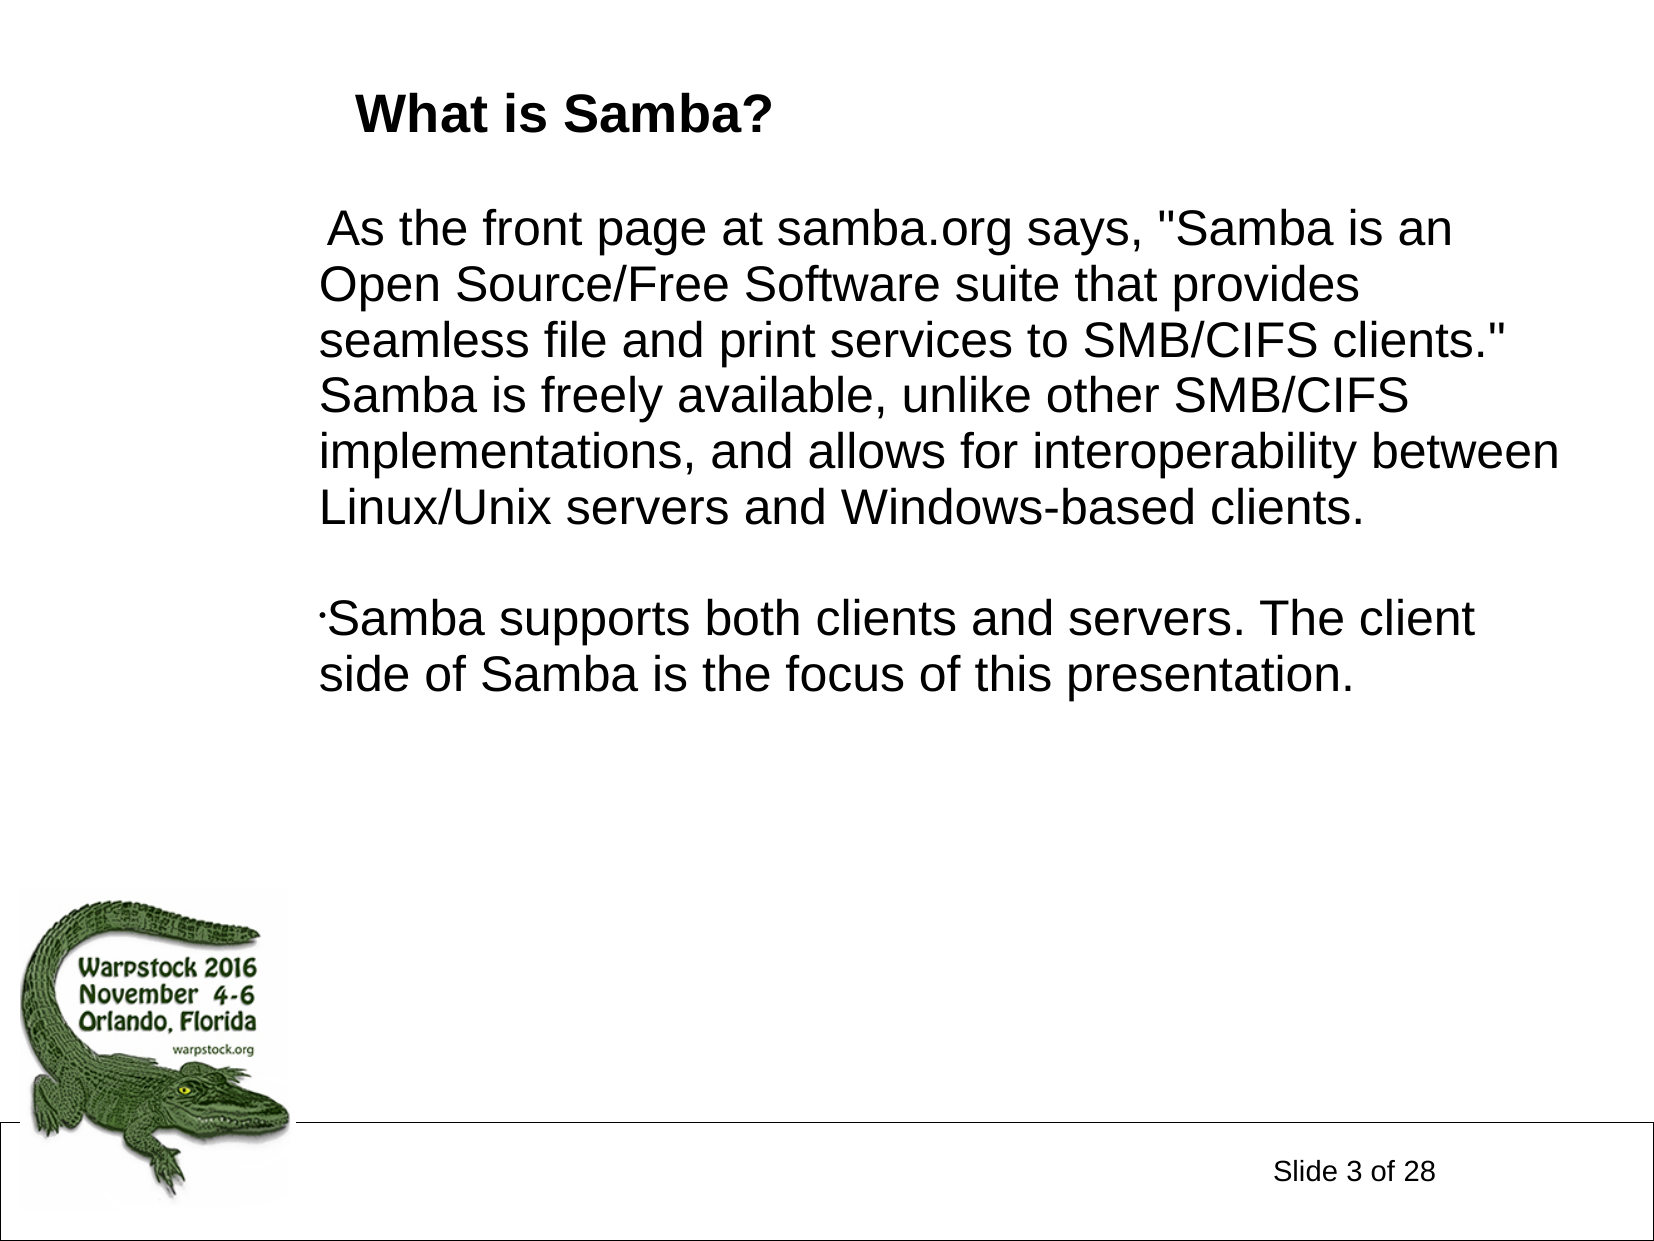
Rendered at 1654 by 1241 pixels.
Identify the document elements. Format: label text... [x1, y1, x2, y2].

picture [20, 888, 296, 1211]
subtitle As the front page at samba.org says, "Samba is an Open Source/Free Software suite that provides seamless file and print services to SMB/CIFS clients." Samba is freely available, unlike other SMB/CIFS implementations, and allows for interoperability between Linux/Unix servers and Windows-based clients. Samba supports both clients and servers. The client side of Samba is the focus of this presentation. [318, 200, 1565, 1004]
title What is Samba? [324, 49, 1571, 178]
